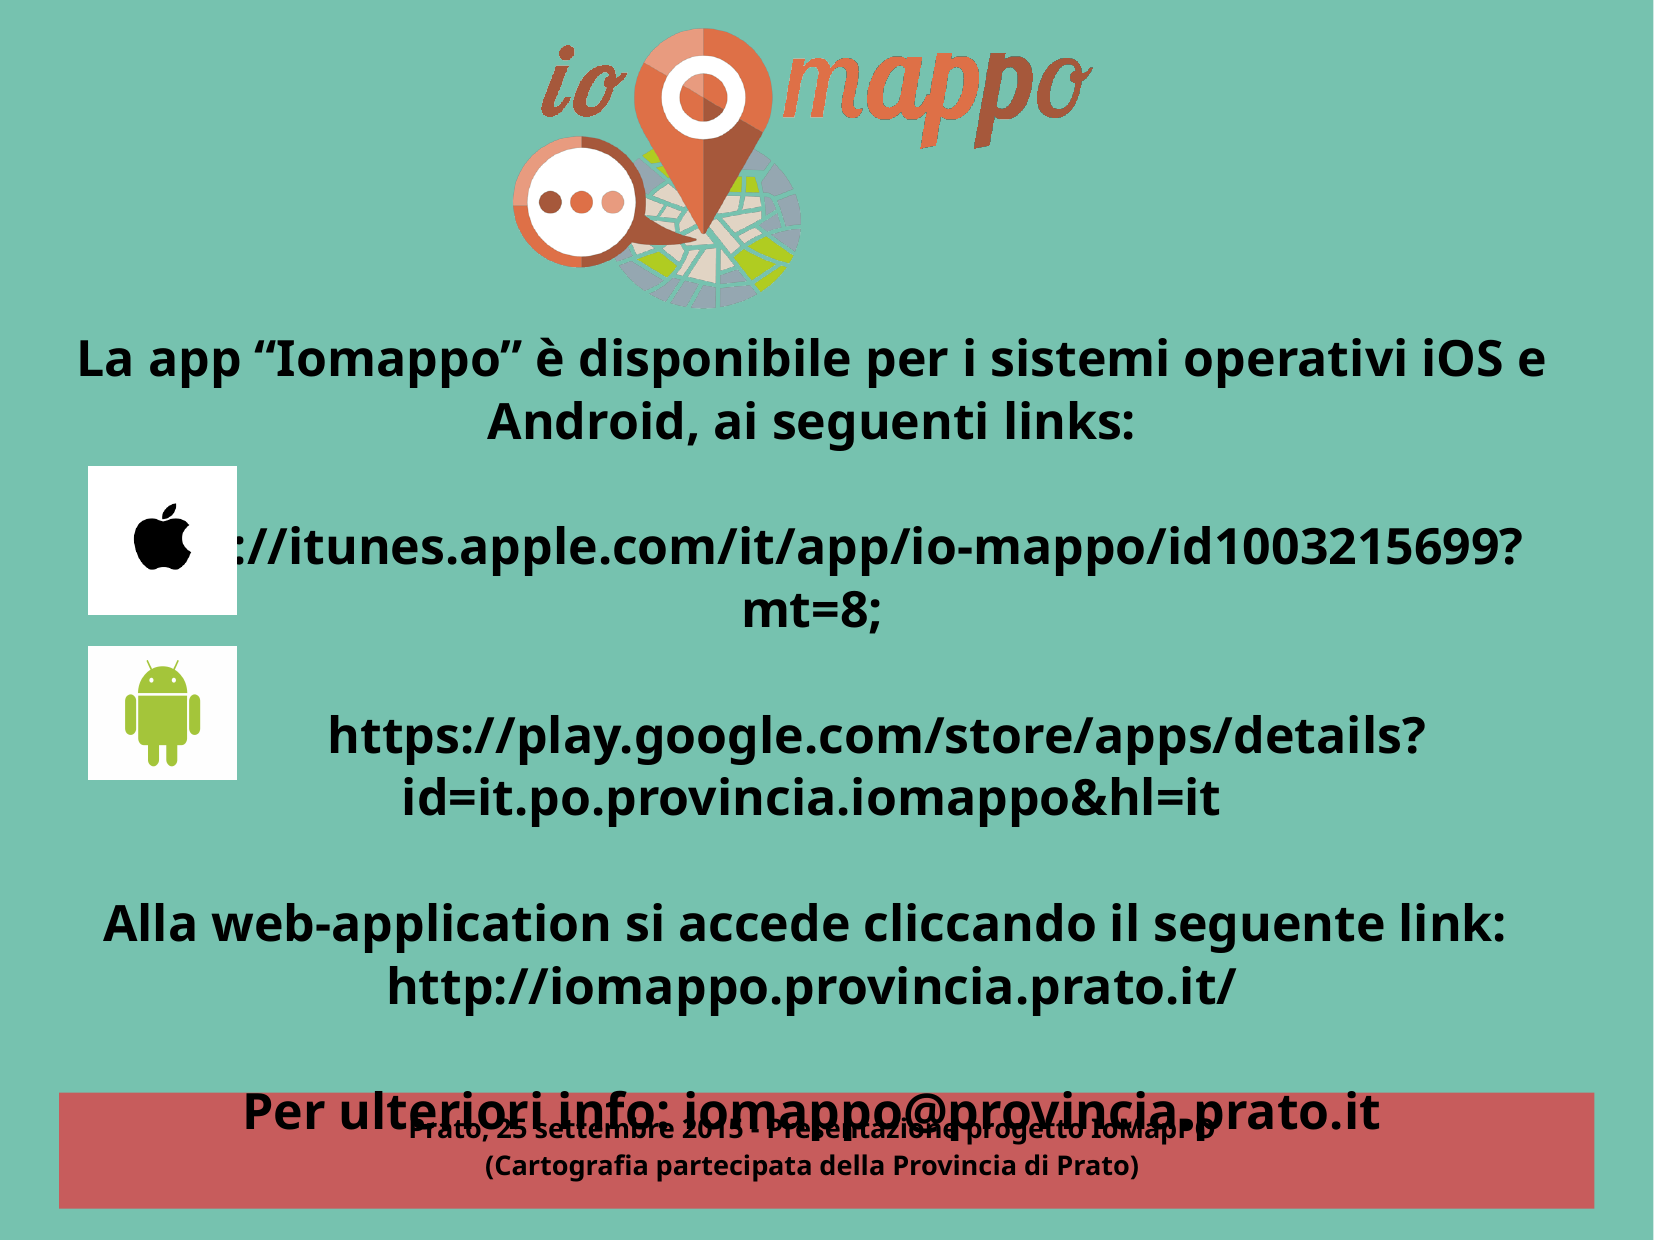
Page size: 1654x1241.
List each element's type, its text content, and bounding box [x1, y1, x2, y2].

picture [88, 646, 237, 780]
text_box La app “Iomappo” è disponibile per i sistemi operativi iOS e Android, ai seguenti links: https://itunes.apple.com/it/app/io-mappo/id1003215699?mt=8; https://play.google.com/store/apps/details?id=it.po.provincia.iomappo&hl=it Alla web-application si accede cliccando il seguente link: http://iomappo.provincia.prato.it/ Per ulteriori info: iomappo@provincia.prato.it [59, 318, 1565, 1115]
picture [507, 23, 1115, 318]
picture [88, 466, 237, 615]
